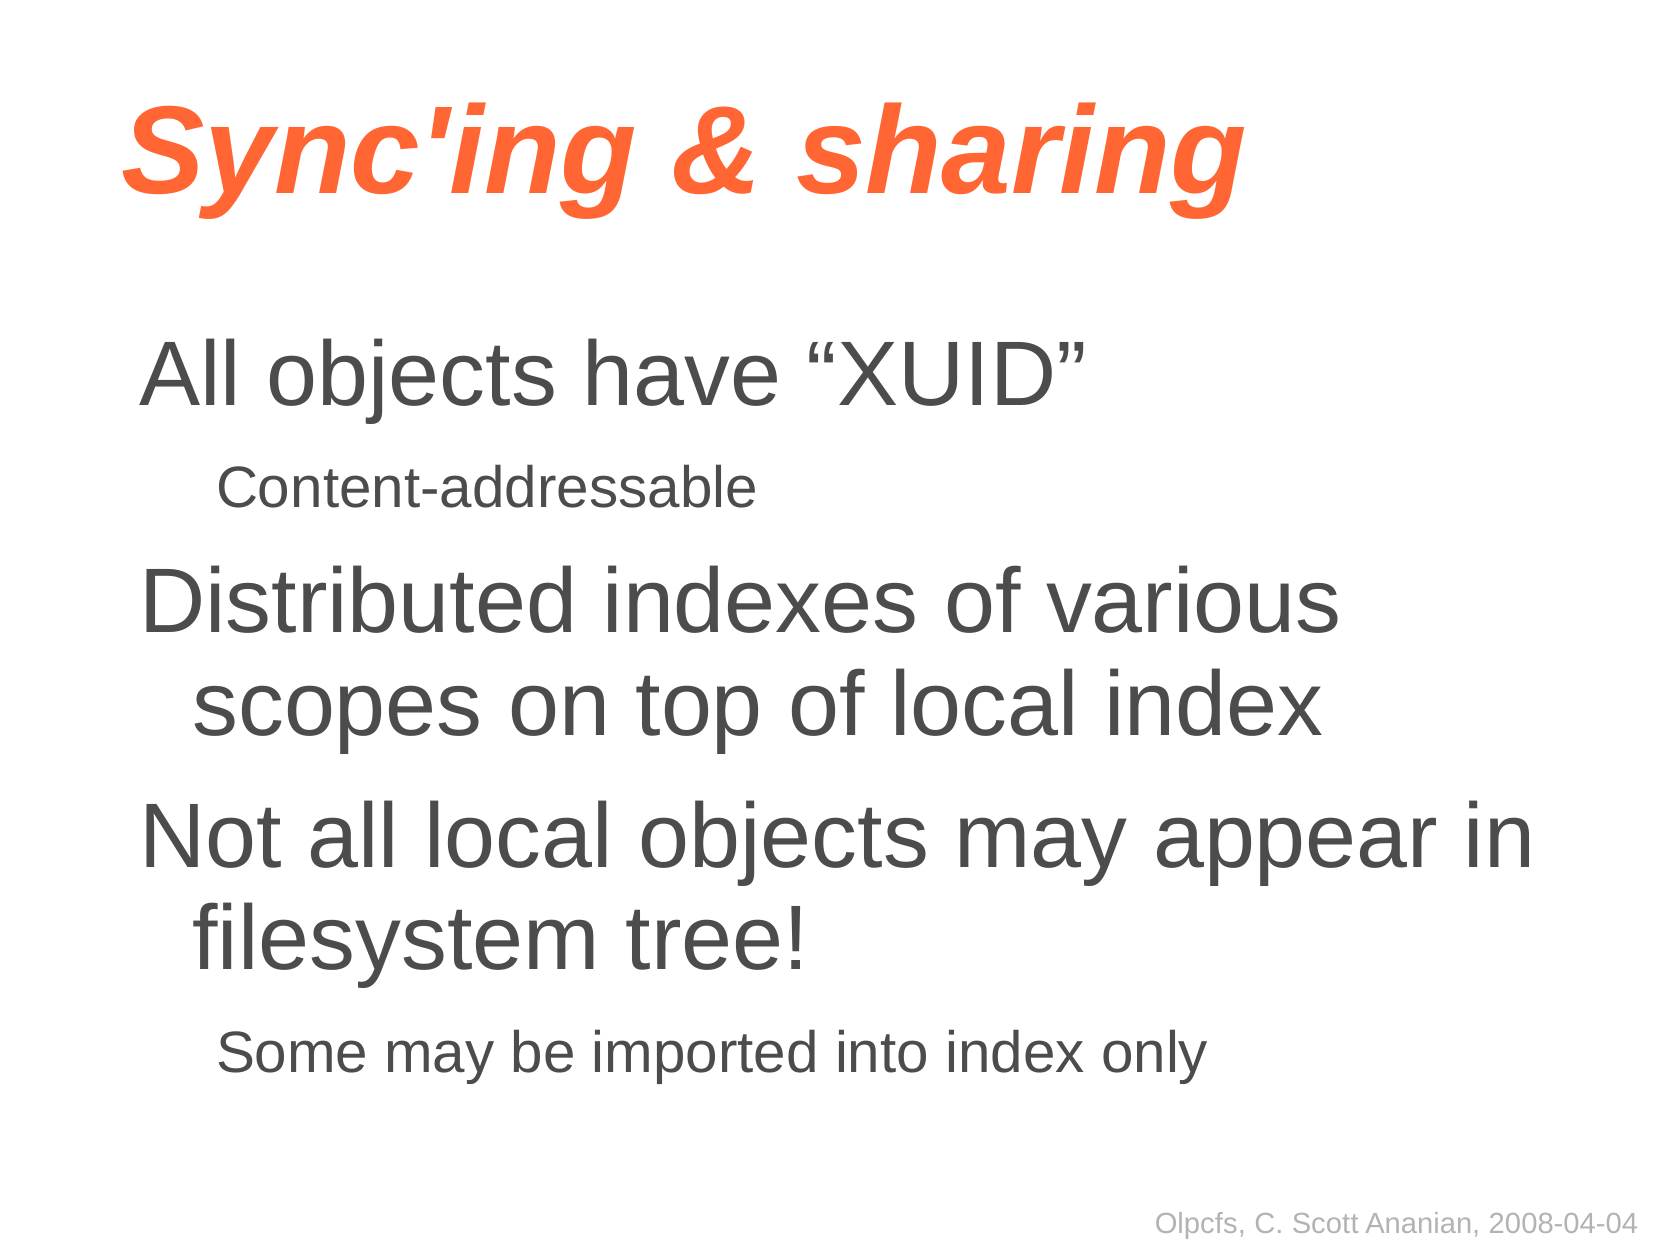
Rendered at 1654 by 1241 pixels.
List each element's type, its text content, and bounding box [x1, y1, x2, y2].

list All objects have “XUID” Content-addressable Distributed indexes of various scopes on top of local index Not all local objects may appear in filesystem tree! Some may be imported into index only [121, 321, 1561, 1157]
title Sync'ing & sharing [121, 46, 1534, 254]
